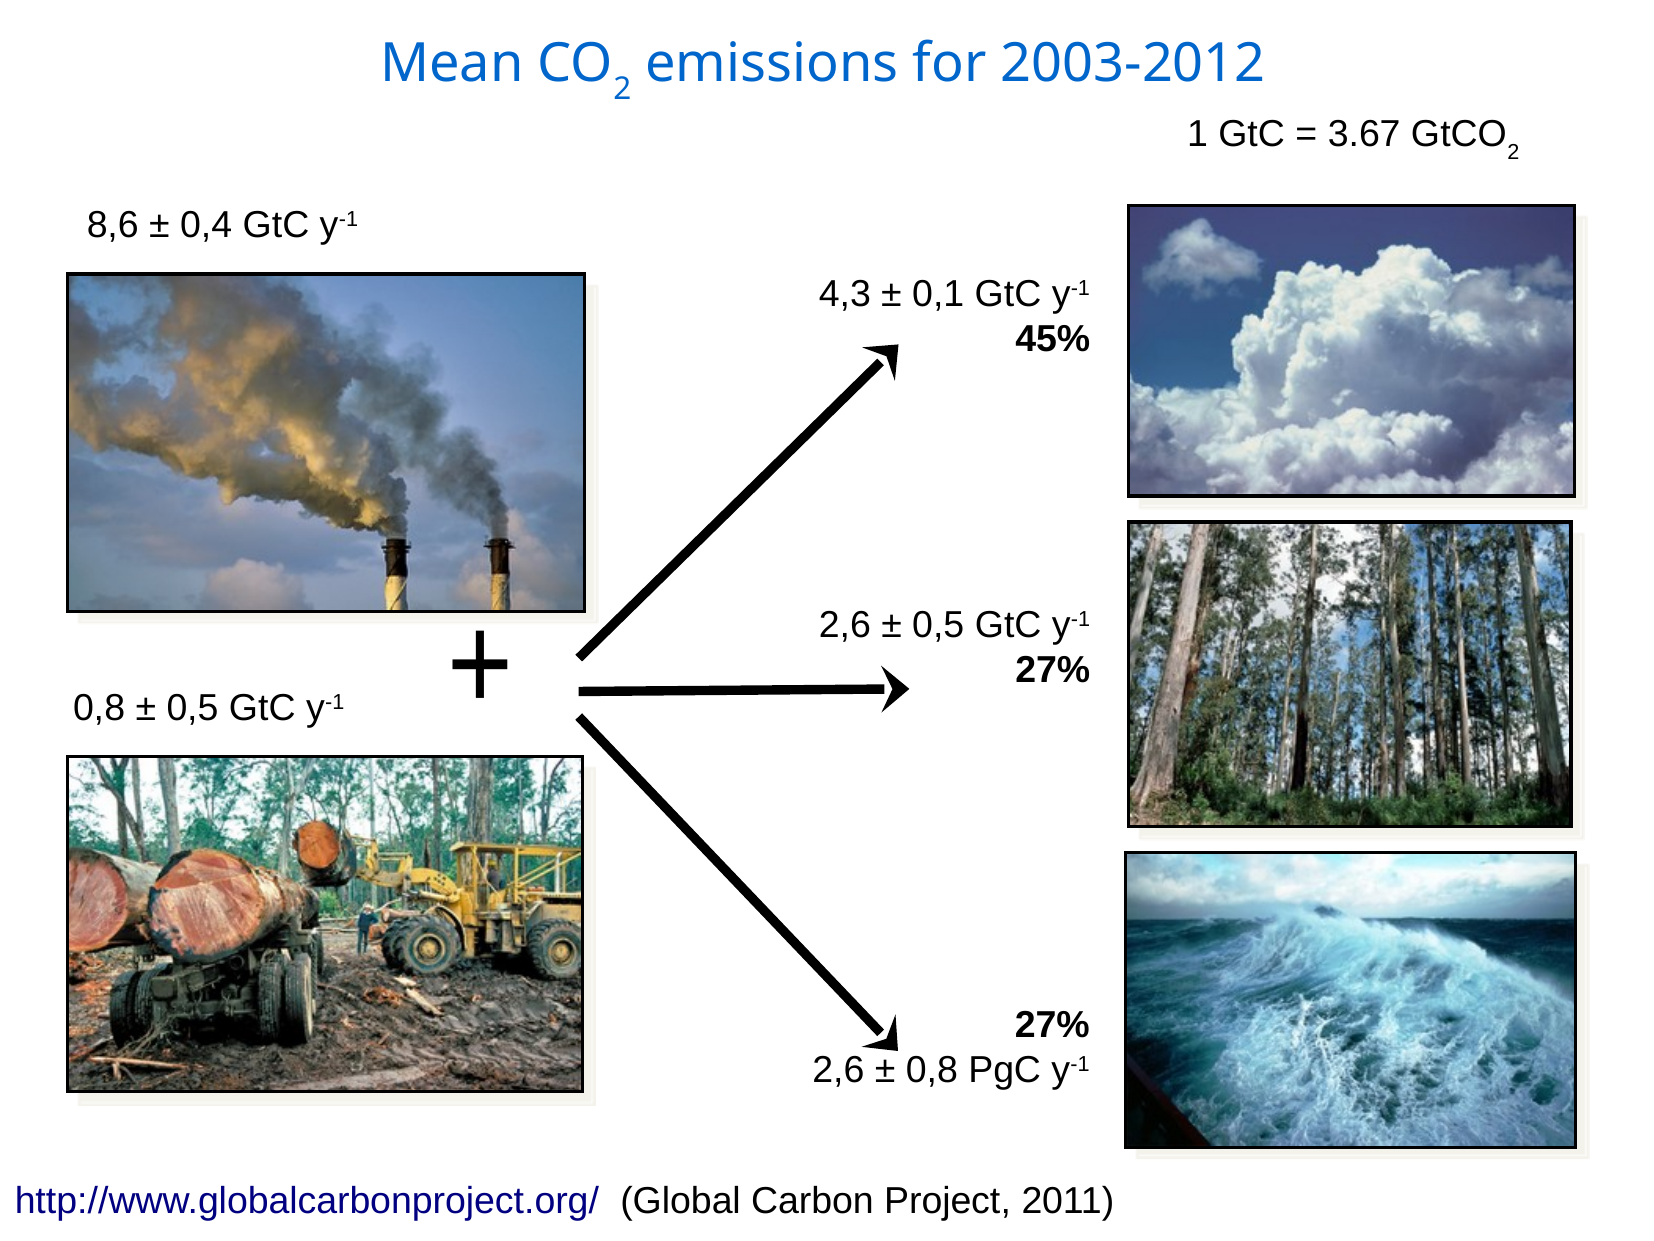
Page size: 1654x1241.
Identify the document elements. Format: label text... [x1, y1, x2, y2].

picture [1129, 206, 1573, 495]
text_box 27% 2,6 ± 0,8 PgC y-1 [797, 992, 1105, 1098]
picture [0, 217, 1654, 1240]
text_box 1 GtC = 3.67 GtCO2 [1161, 105, 1639, 178]
text_box 2,6 ± 0,5 GtC y-1 27% [803, 592, 1105, 698]
text_box 8,6 ± 0,4 GtC y-1 [72, 192, 374, 254]
text_box 0,8 ± 0,5 GtC y-1 [58, 675, 360, 736]
text_box + [432, 564, 528, 746]
text_box http://www.globalcarbonproject.org/ (Global Carbon Project, 2011) [0, 1168, 1478, 1229]
title Mean CO2 emissions for 2003-2012 [82, 13, 1564, 120]
text_box 4,3 ± 0,1 GtC y-1 45% [803, 261, 1105, 368]
